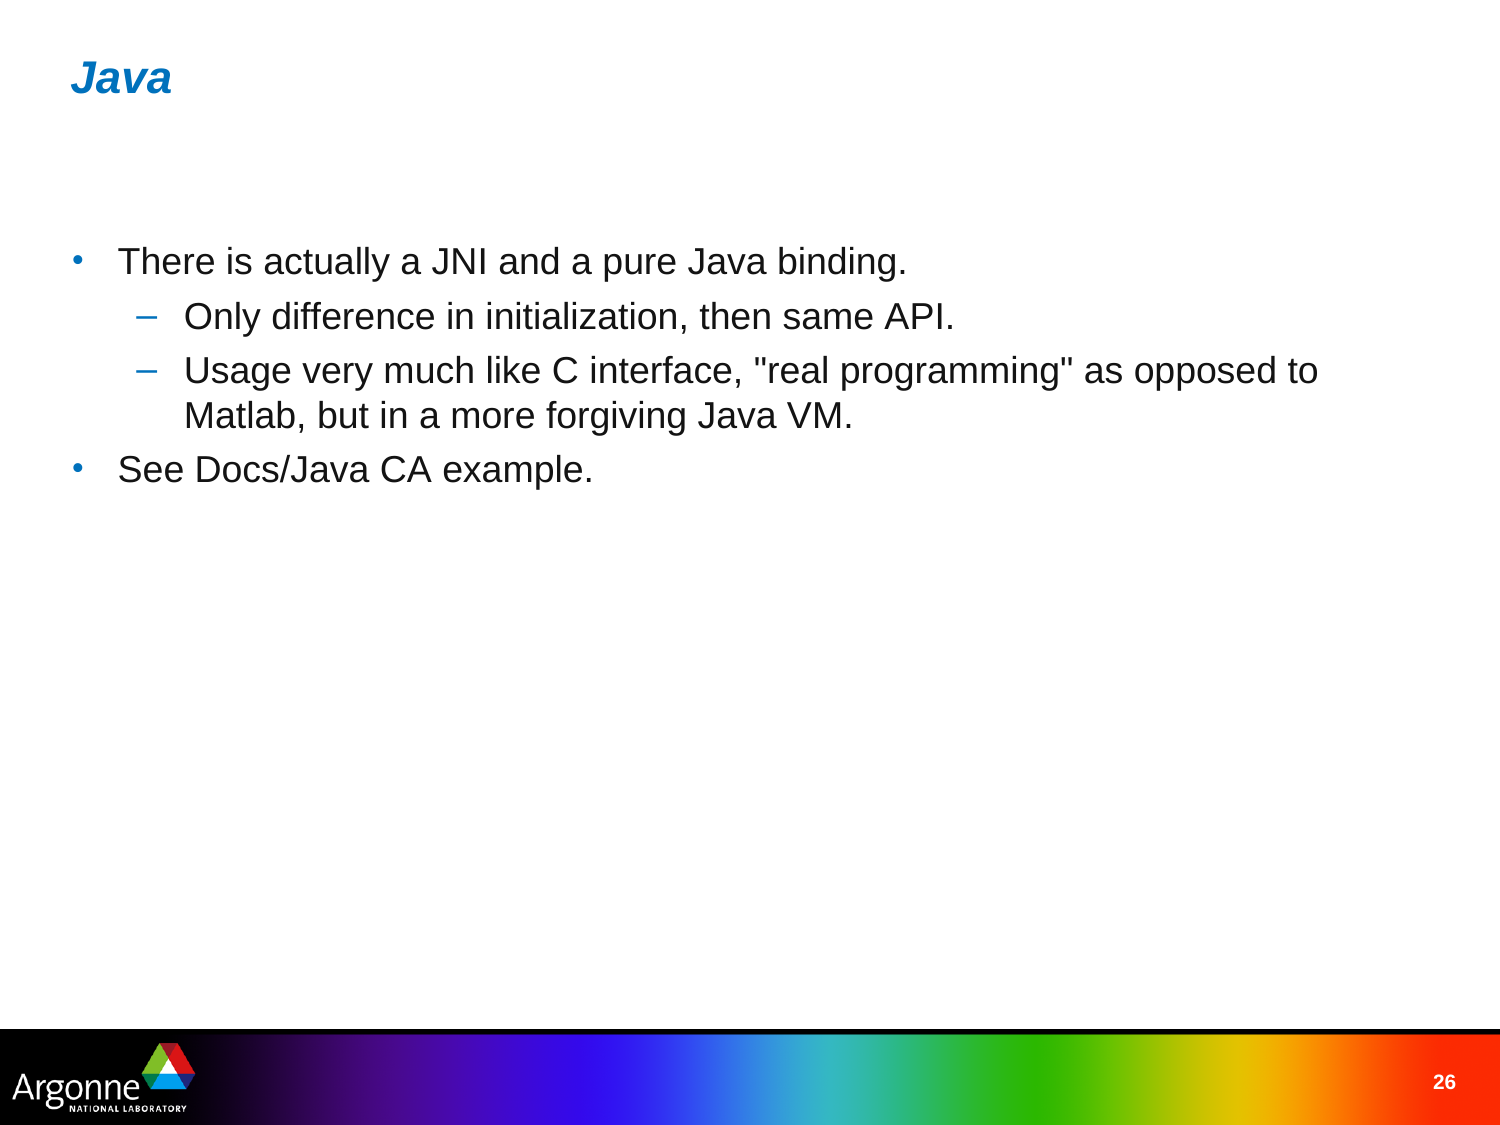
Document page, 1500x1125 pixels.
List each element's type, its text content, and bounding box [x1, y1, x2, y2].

list There is actually a JNI and a pure Java binding. Only difference in initialization, then same API. Usage very much like C interface, "real programming" as opposed to Matlab, but in a more forgiving Java VM. See Docs/Java CA example. [56, 229, 1359, 973]
picture [0, 1029, 1500, 1125]
title Java [55, 54, 1361, 120]
